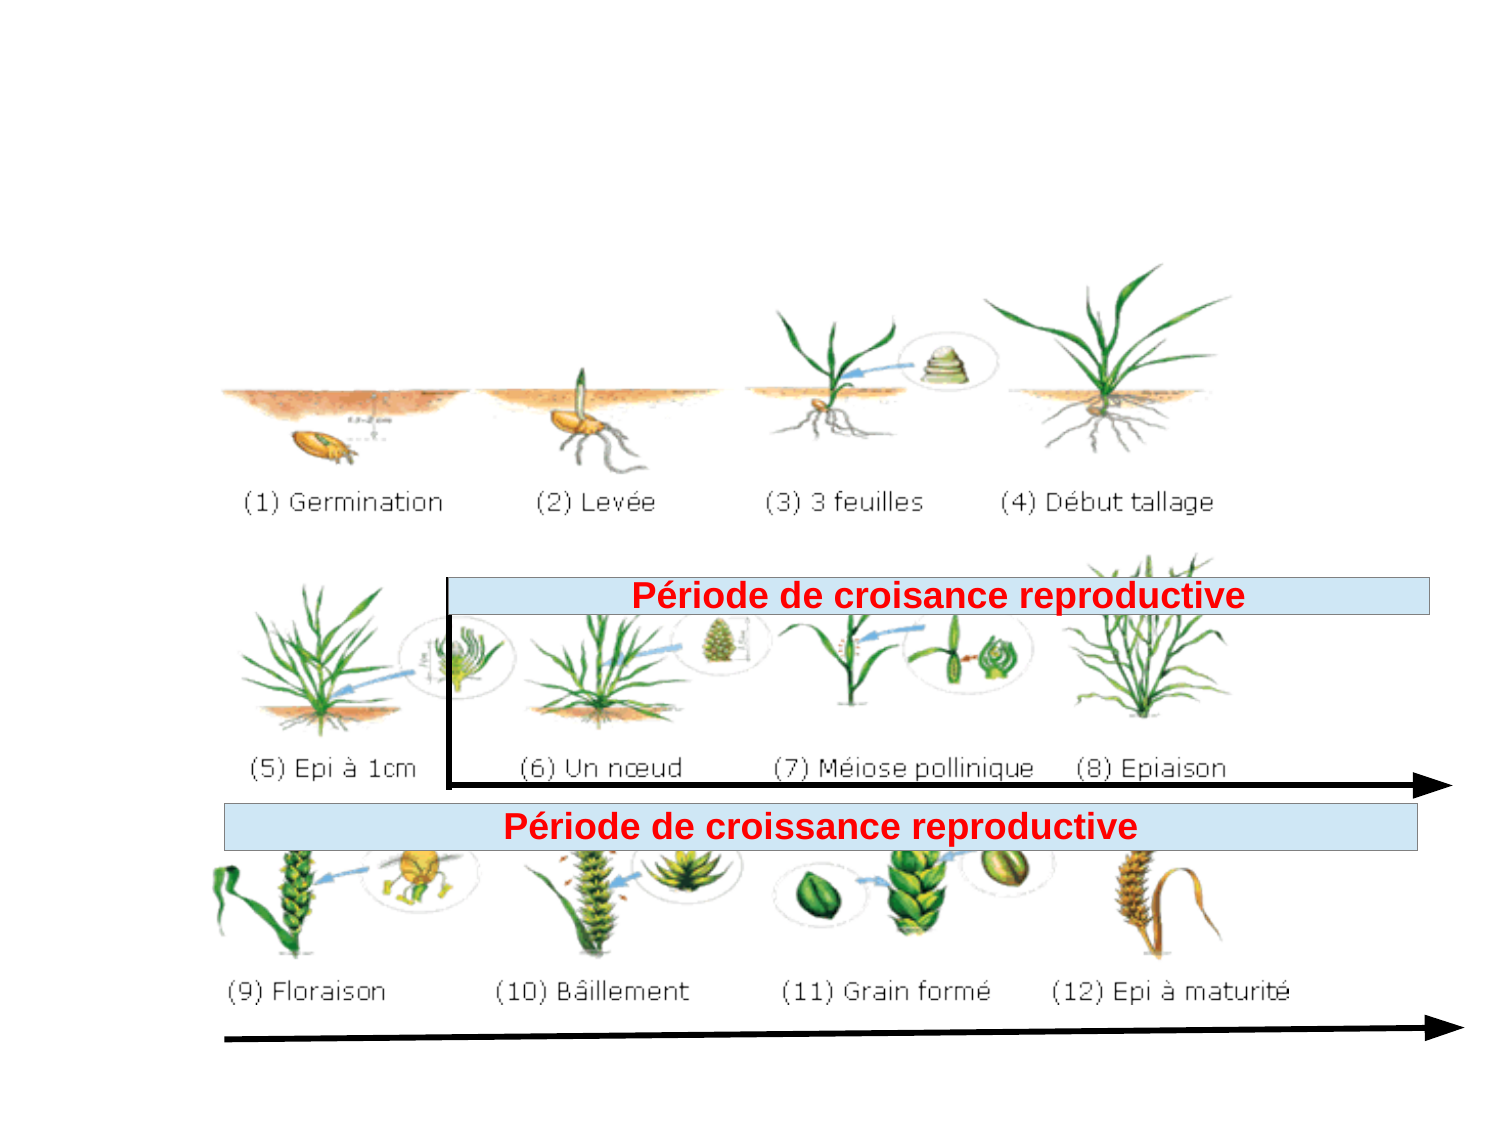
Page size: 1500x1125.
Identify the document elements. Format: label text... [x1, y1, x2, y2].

text_box Période de croissance reproductive [224, 803, 1418, 851]
text_box Période de croisance reproductive [448, 577, 1430, 615]
picture [452, 615, 1289, 782]
picture [211, 262, 1289, 1005]
